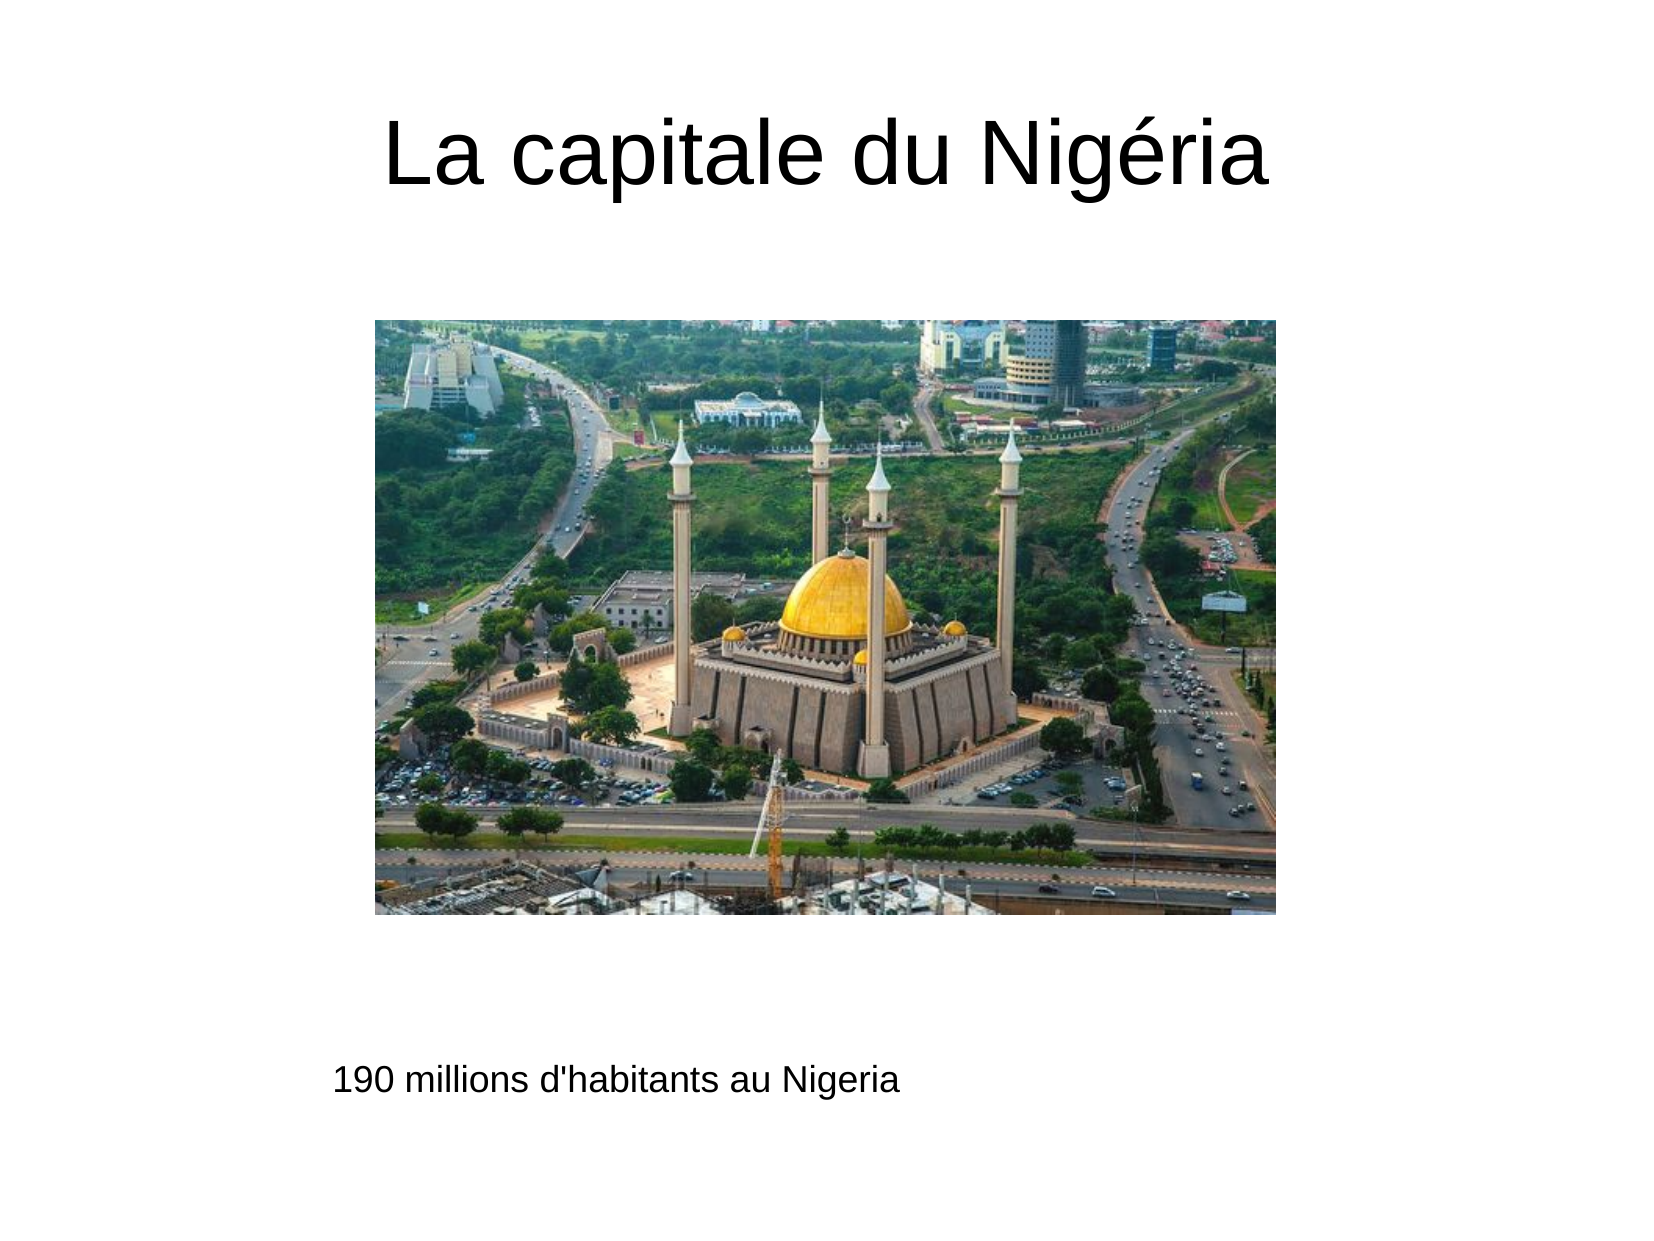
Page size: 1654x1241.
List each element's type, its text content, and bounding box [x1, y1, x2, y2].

picture [375, 320, 1276, 915]
text_box millions d'habitants au Nigeria [389, 1051, 915, 1151]
text_box 190 [307, 1051, 389, 1109]
title La capitale du Nigéria [82, 49, 1571, 257]
